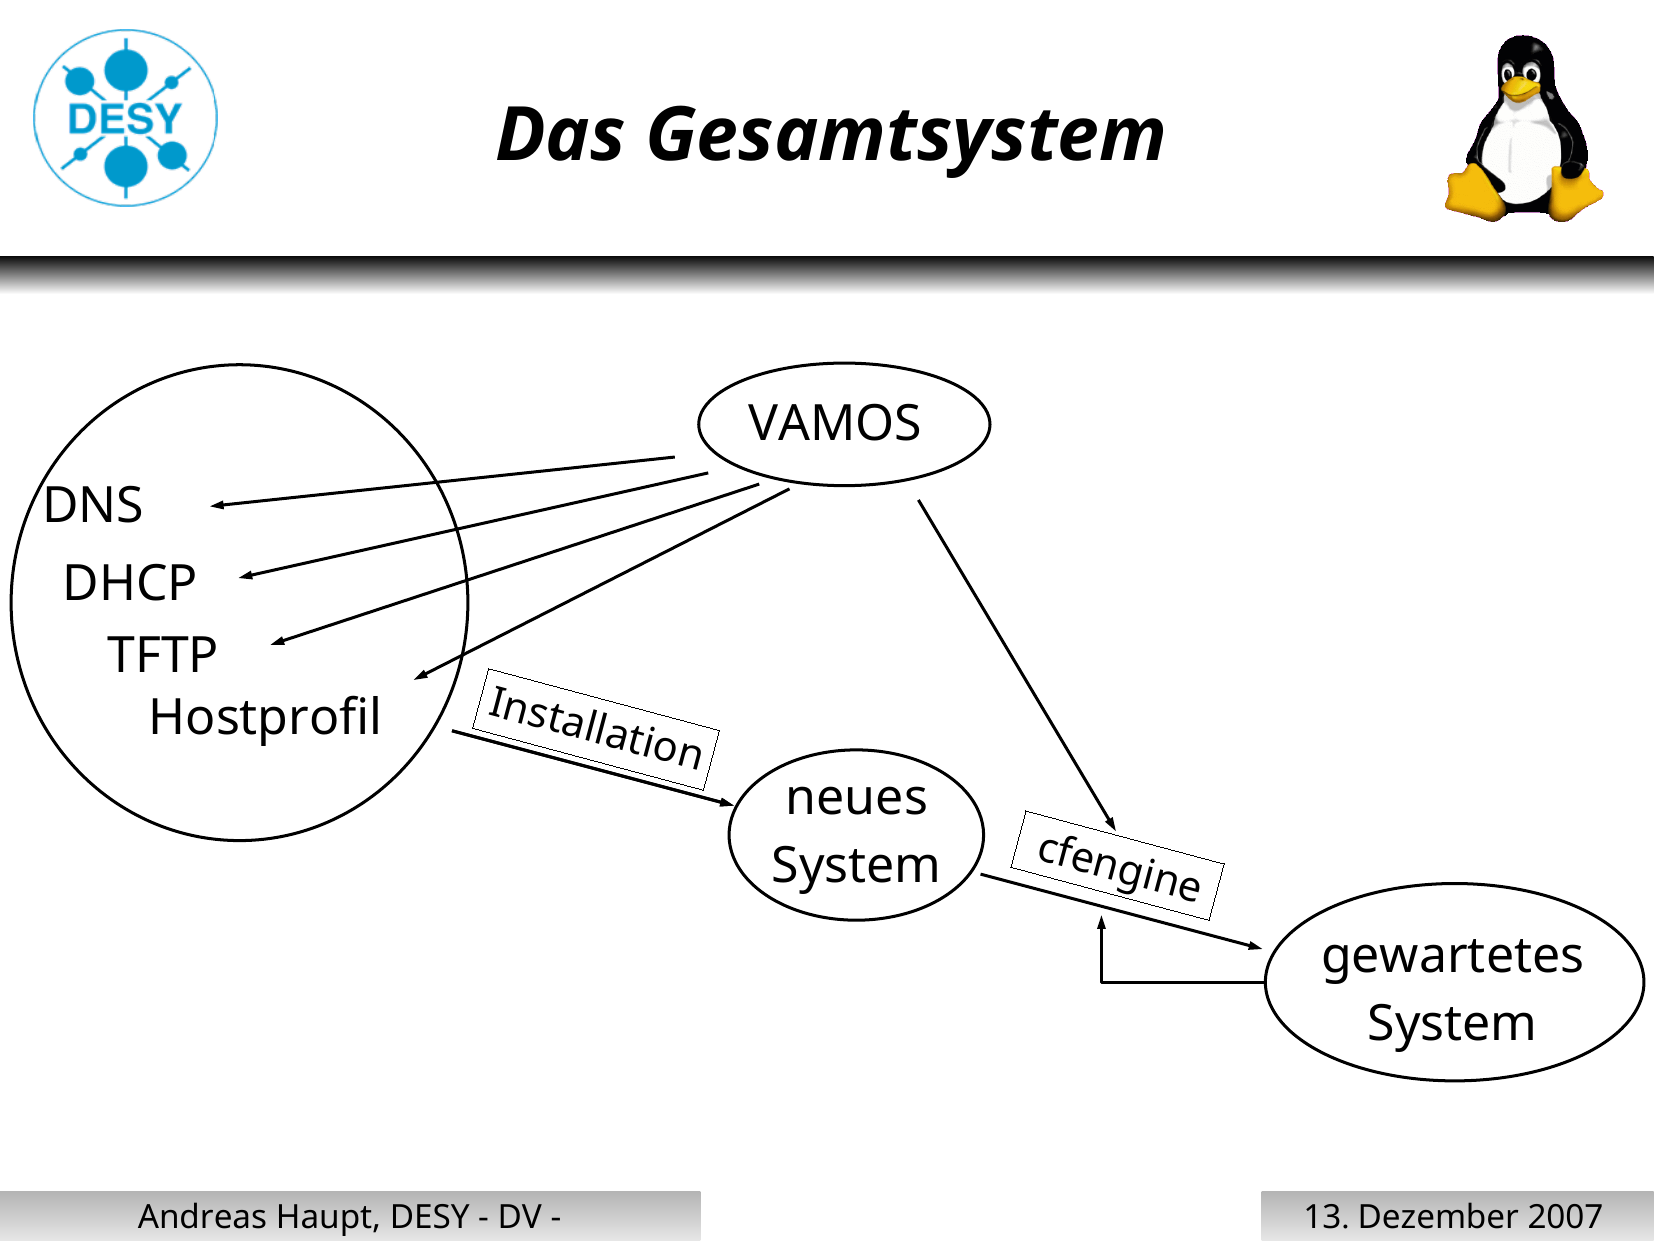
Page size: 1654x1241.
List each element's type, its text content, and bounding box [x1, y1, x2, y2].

text_box neues System [771, 761, 947, 901]
text_box DNS [42, 469, 154, 539]
text_box TFTP [107, 618, 233, 689]
text_box DHCP [62, 547, 194, 617]
text_box VAMOS [748, 386, 937, 457]
title Das Gesamtsystem [250, 12, 1413, 251]
text_box gewartetes System [1321, 918, 1586, 1058]
text_box Installation [472, 668, 720, 791]
picture [33, 29, 218, 207]
picture [1429, 12, 1637, 238]
text_box Hostprofil [148, 680, 392, 751]
text_box cfengine [1010, 810, 1225, 921]
